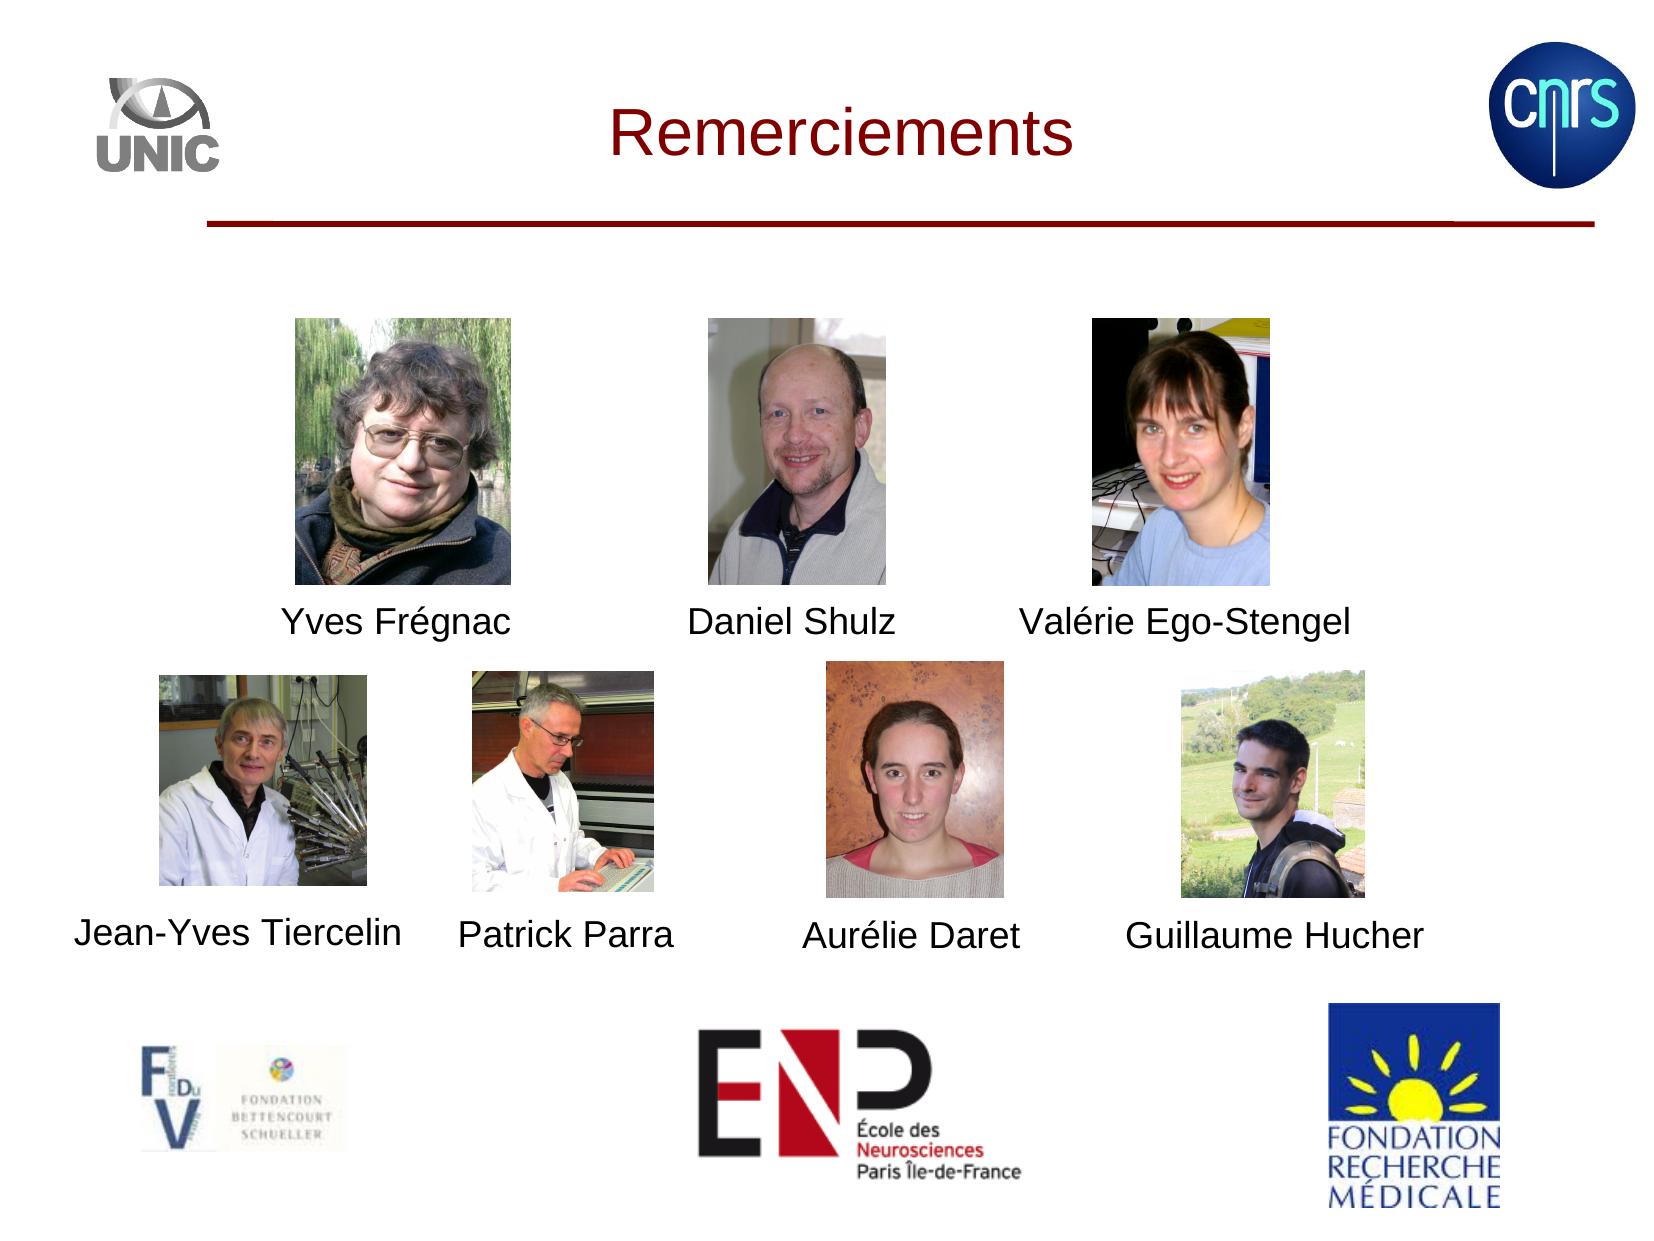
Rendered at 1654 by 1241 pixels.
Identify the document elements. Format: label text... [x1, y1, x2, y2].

text_box Aurélie Daret [787, 903, 1036, 964]
picture [1181, 670, 1365, 898]
text_box Yves Frégnac [265, 589, 527, 650]
picture [89, 65, 226, 187]
text_box Guillaume Hucher [1110, 903, 1440, 964]
picture [826, 661, 1004, 898]
text_box Daniel Shulz [672, 589, 912, 650]
picture [1488, 41, 1636, 189]
picture [295, 318, 511, 585]
picture [708, 318, 886, 585]
picture [141, 1045, 355, 1152]
text_box Remerciements [206, 88, 1477, 207]
text_box Valérie Ego-Stengel [1003, 589, 1367, 650]
picture [679, 1002, 1045, 1211]
picture [159, 675, 367, 886]
picture [1092, 318, 1270, 586]
text_box Patrick Parra [442, 902, 690, 963]
picture [1328, 1003, 1500, 1208]
picture [472, 671, 654, 892]
text_box Jean-Yves Tiercelin [59, 900, 418, 961]
